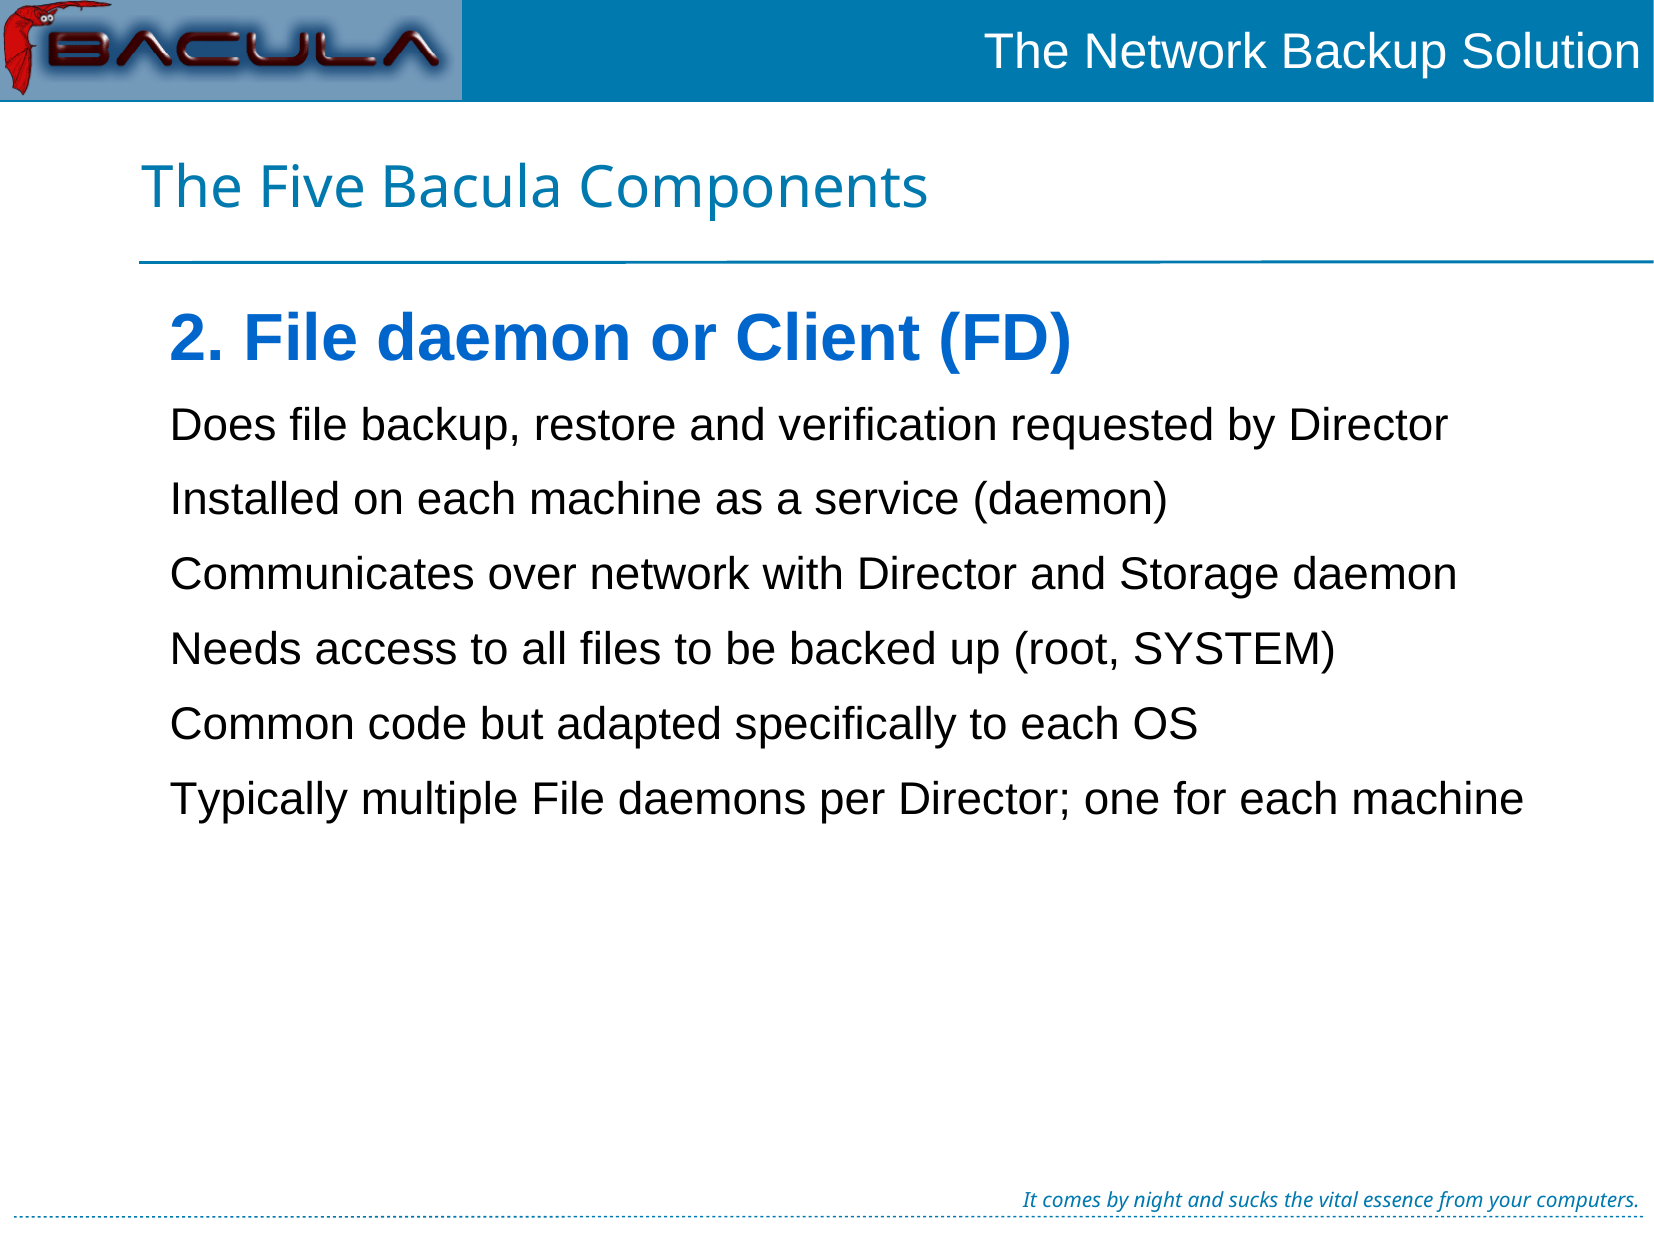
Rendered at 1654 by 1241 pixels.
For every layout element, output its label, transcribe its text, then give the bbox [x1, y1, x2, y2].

picture [0, 0, 461, 99]
title The Five Bacula Components [141, 112, 1501, 226]
list 2. File daemon or Client (FD) Does file backup, restore and verification requested by Director Installed on each machine as a service (daemon) Communicates over network with Director and Storage daemon Needs access to all files to be backed up (root, SYSTEM) Common code but adapted specifically to each OS Typically multiple File daemons per Director; one for each machine [75, 300, 1576, 1095]
